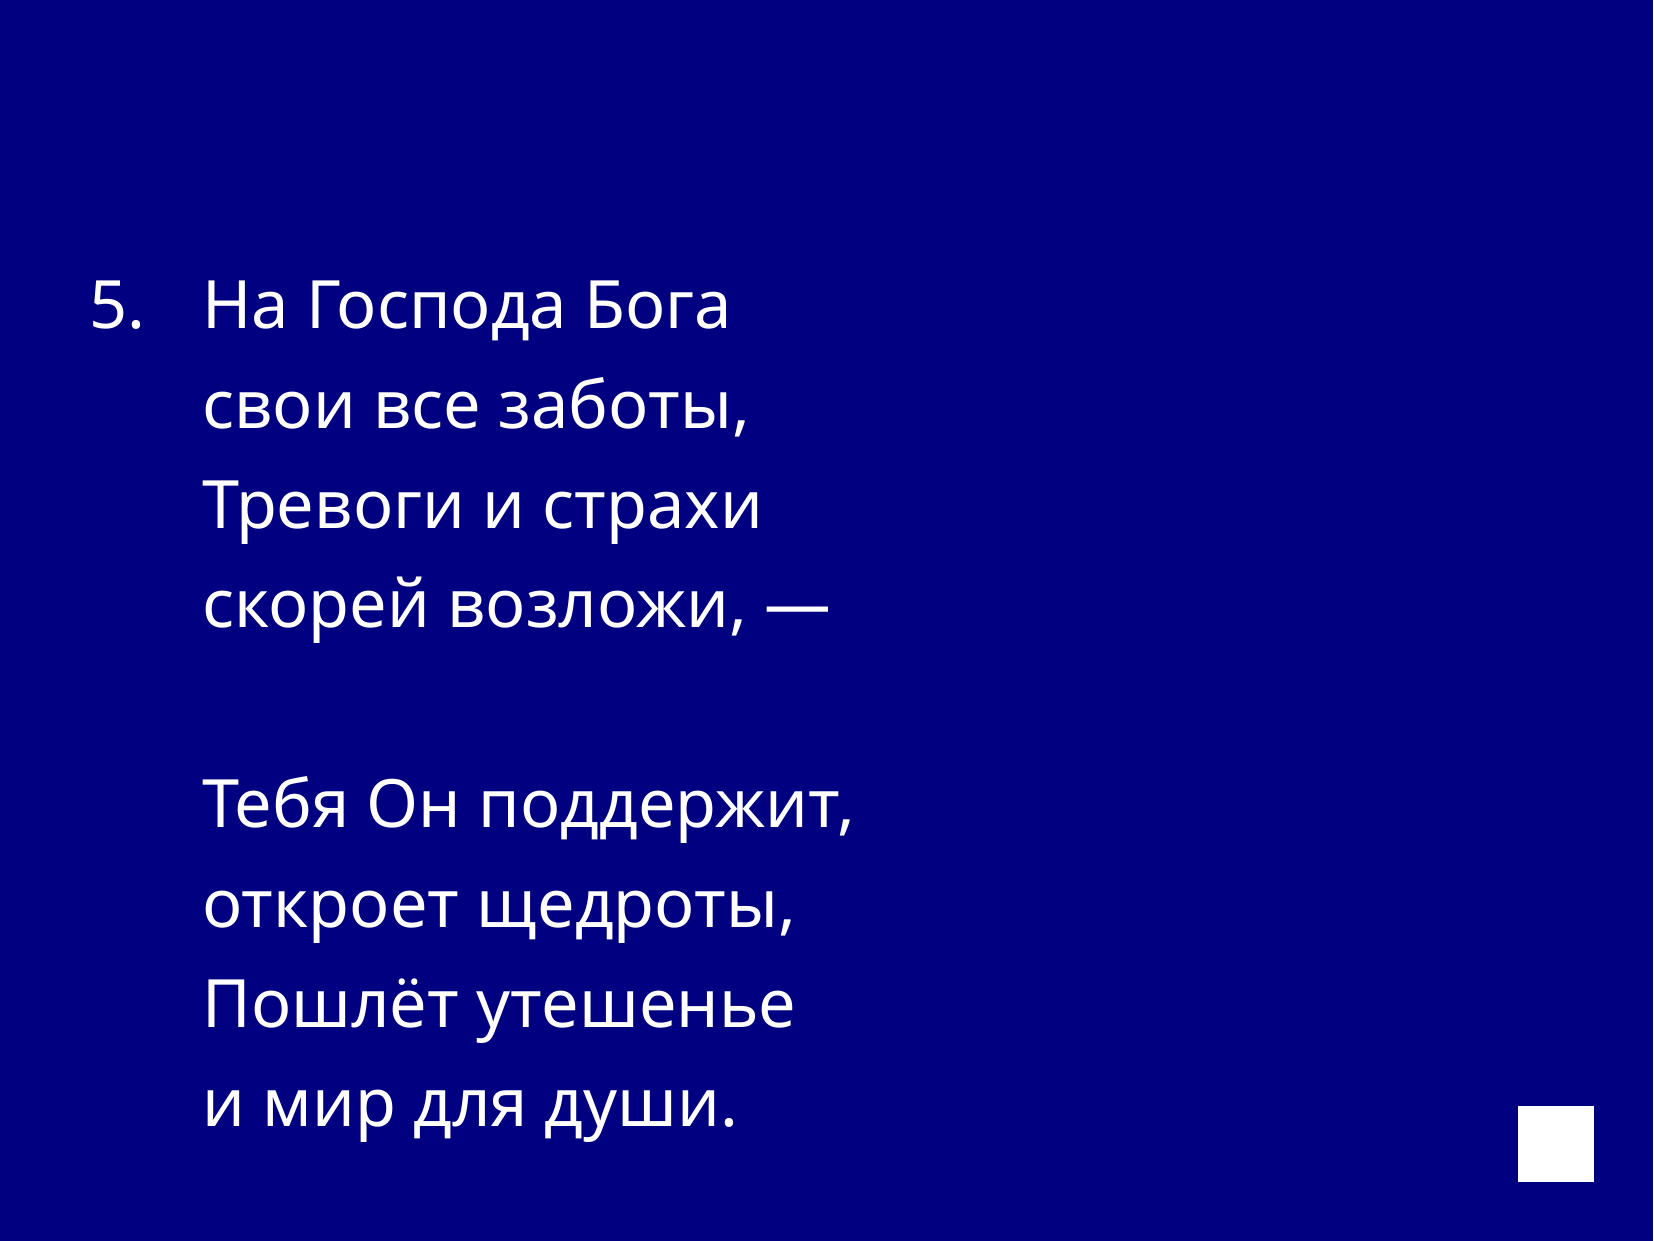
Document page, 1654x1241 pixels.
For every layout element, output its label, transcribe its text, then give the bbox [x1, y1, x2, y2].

text_box [1518, 1106, 1594, 1182]
text_box 5. На Господа Бога свои все заботы, Тревоги и страхи скорей возложи, — Тебя Он поддержит, откроет щедроты, Пошлёт утешенье и мир для души. [75, 150, 1576, 1163]
